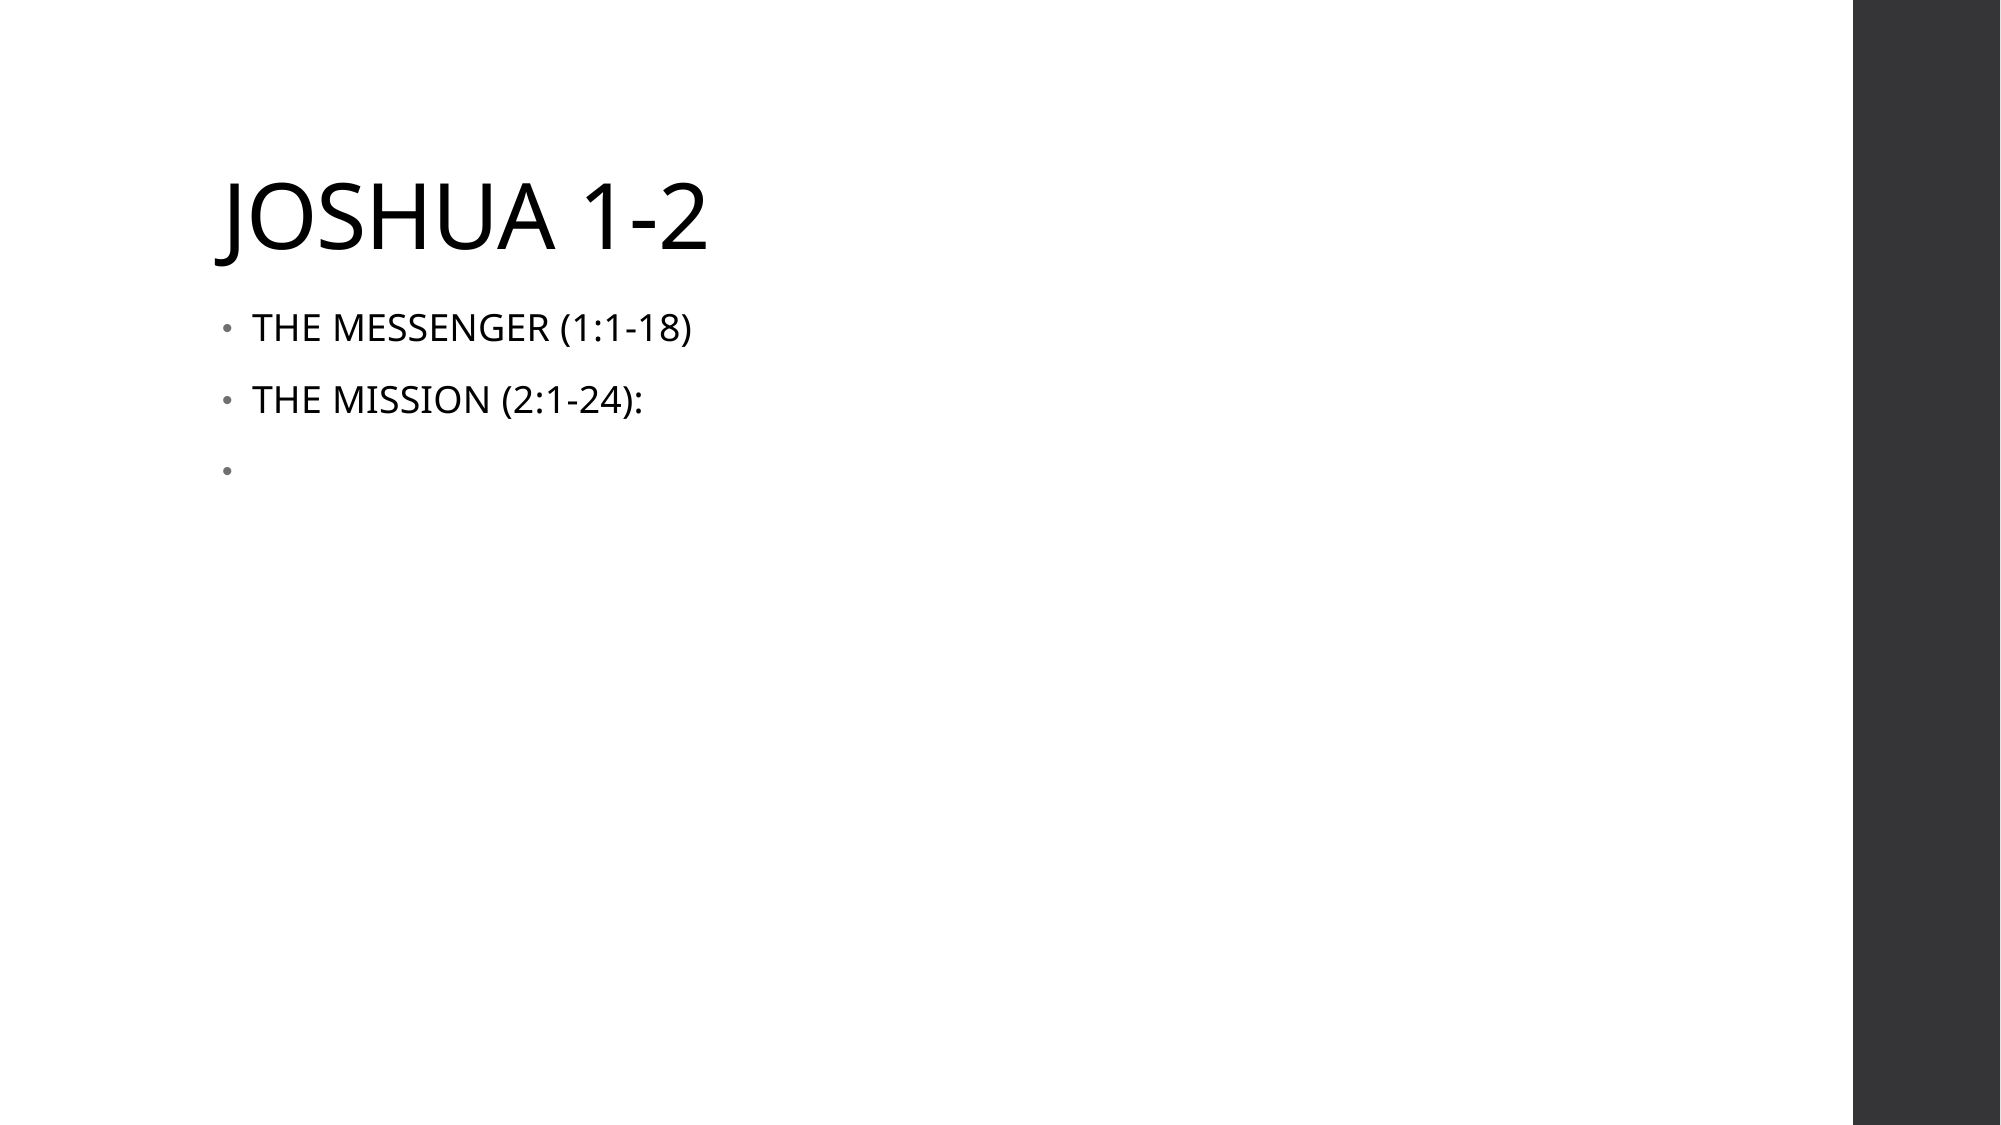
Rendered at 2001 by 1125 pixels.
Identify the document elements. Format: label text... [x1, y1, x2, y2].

list THE MESSENGER (1:1-18) THE MISSION (2:1-24): [206, 299, 1617, 1014]
title JOSHUA 1-2 [206, 60, 1797, 278]
